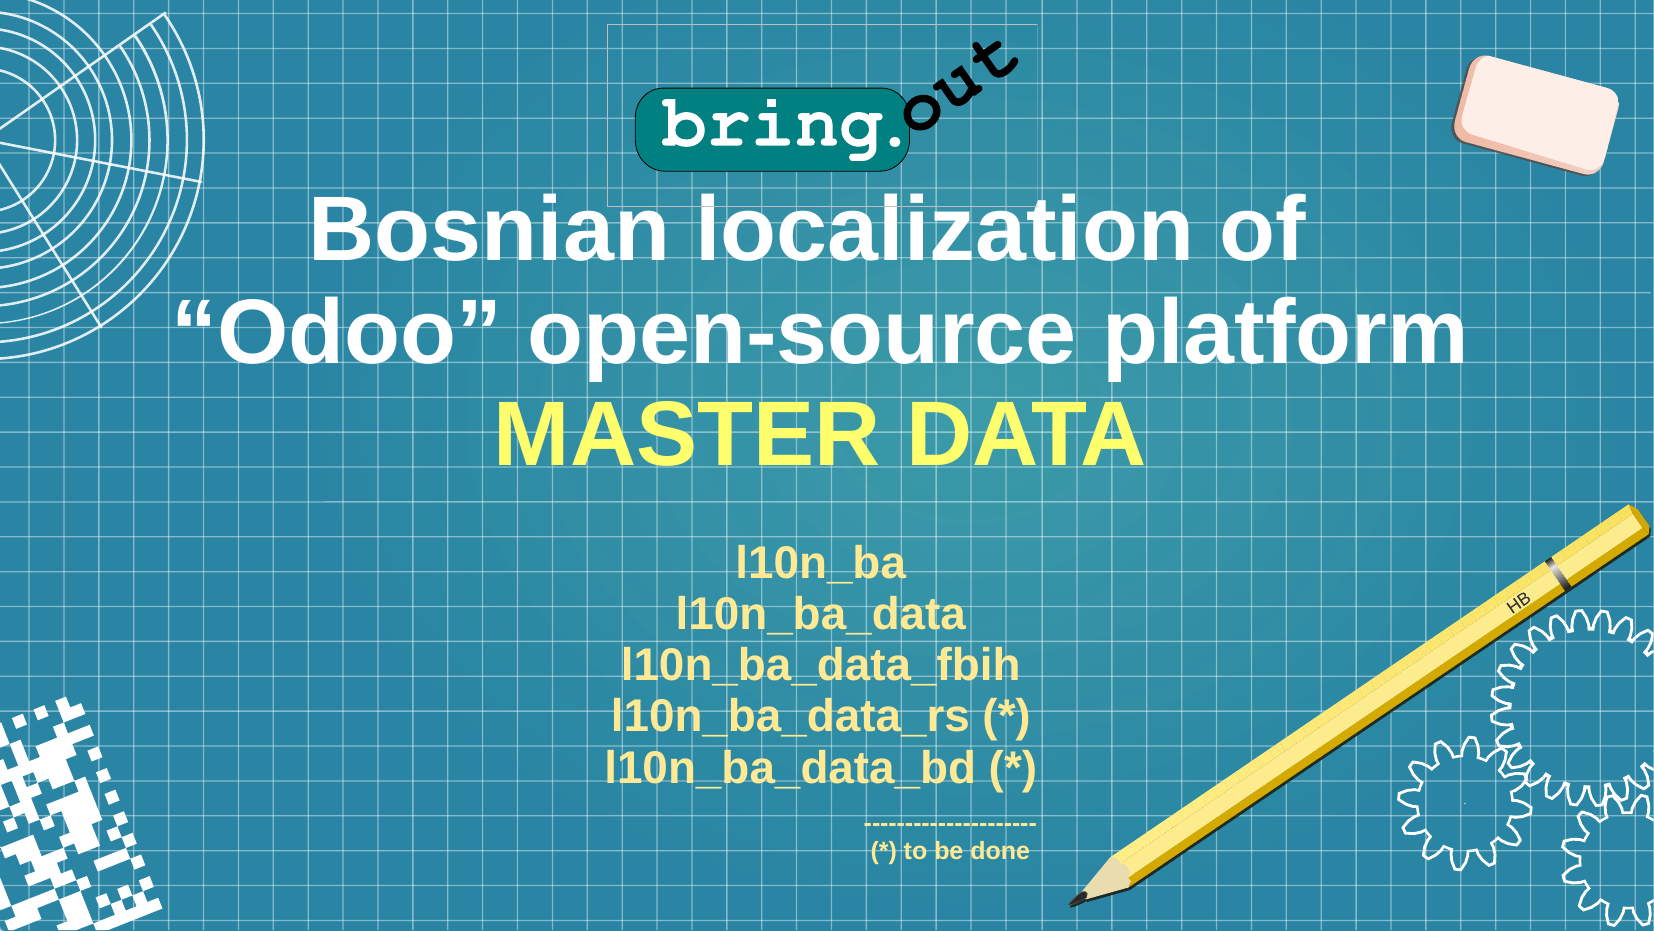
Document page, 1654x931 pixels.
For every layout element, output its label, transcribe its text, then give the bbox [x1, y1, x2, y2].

picture [606, 23, 1038, 207]
title Bosnian localization of “Odoo” open-source platform MASTER DATA l10n_ba l10n_ba_data l10n_ba_data_fbih l10n_ba_data_rs (*) l10n_ba_data_bd (*) [76, 0, 1565, 931]
text_box --------------------- (*) to be done [714, 801, 1187, 920]
